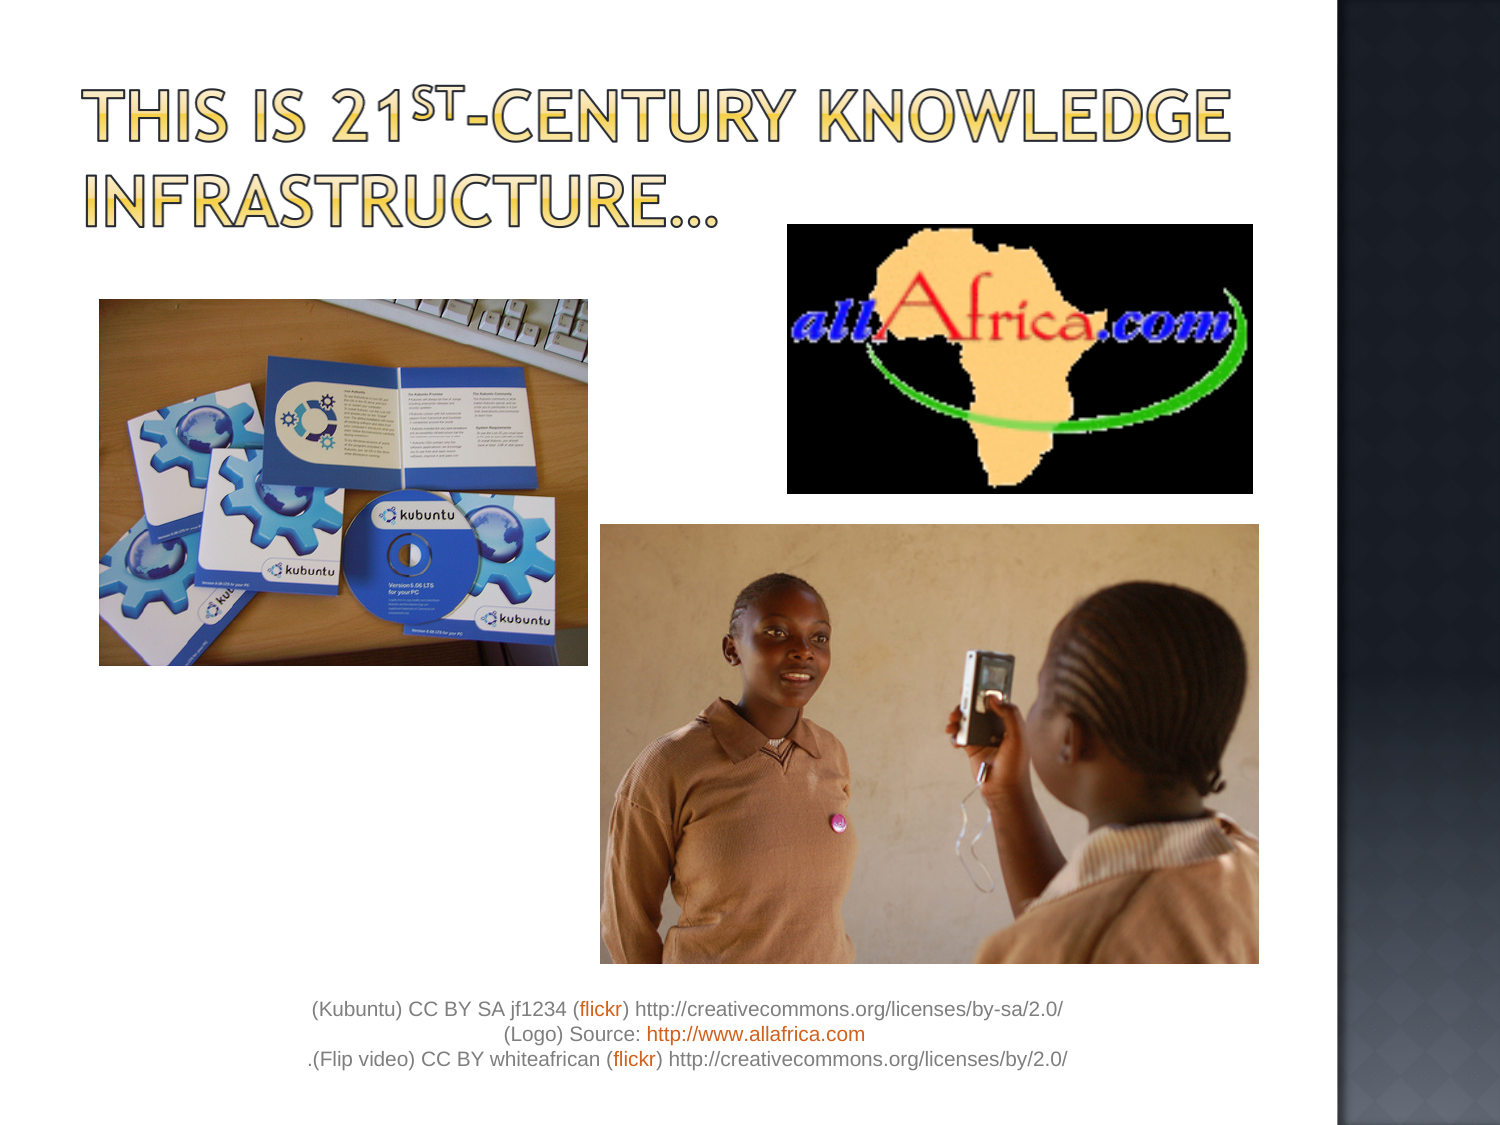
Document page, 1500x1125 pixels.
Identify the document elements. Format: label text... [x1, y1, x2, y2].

picture [99, 299, 588, 666]
picture [1337, 0, 1500, 1125]
text_box [73, 52, 1265, 245]
text_box (Kubuntu) CC BY SA jf1234 (flickr) http://creativecommons.org/licenses/by-sa/2.0/ (Logo) Source: http://www.allafrica.com .(Flip video) CC BY whiteafrican (flickr) http://creativecommons.org/licenses/by/2.0/ [37, 987, 1338, 1078]
picture [600, 524, 1259, 964]
picture [787, 224, 1253, 494]
